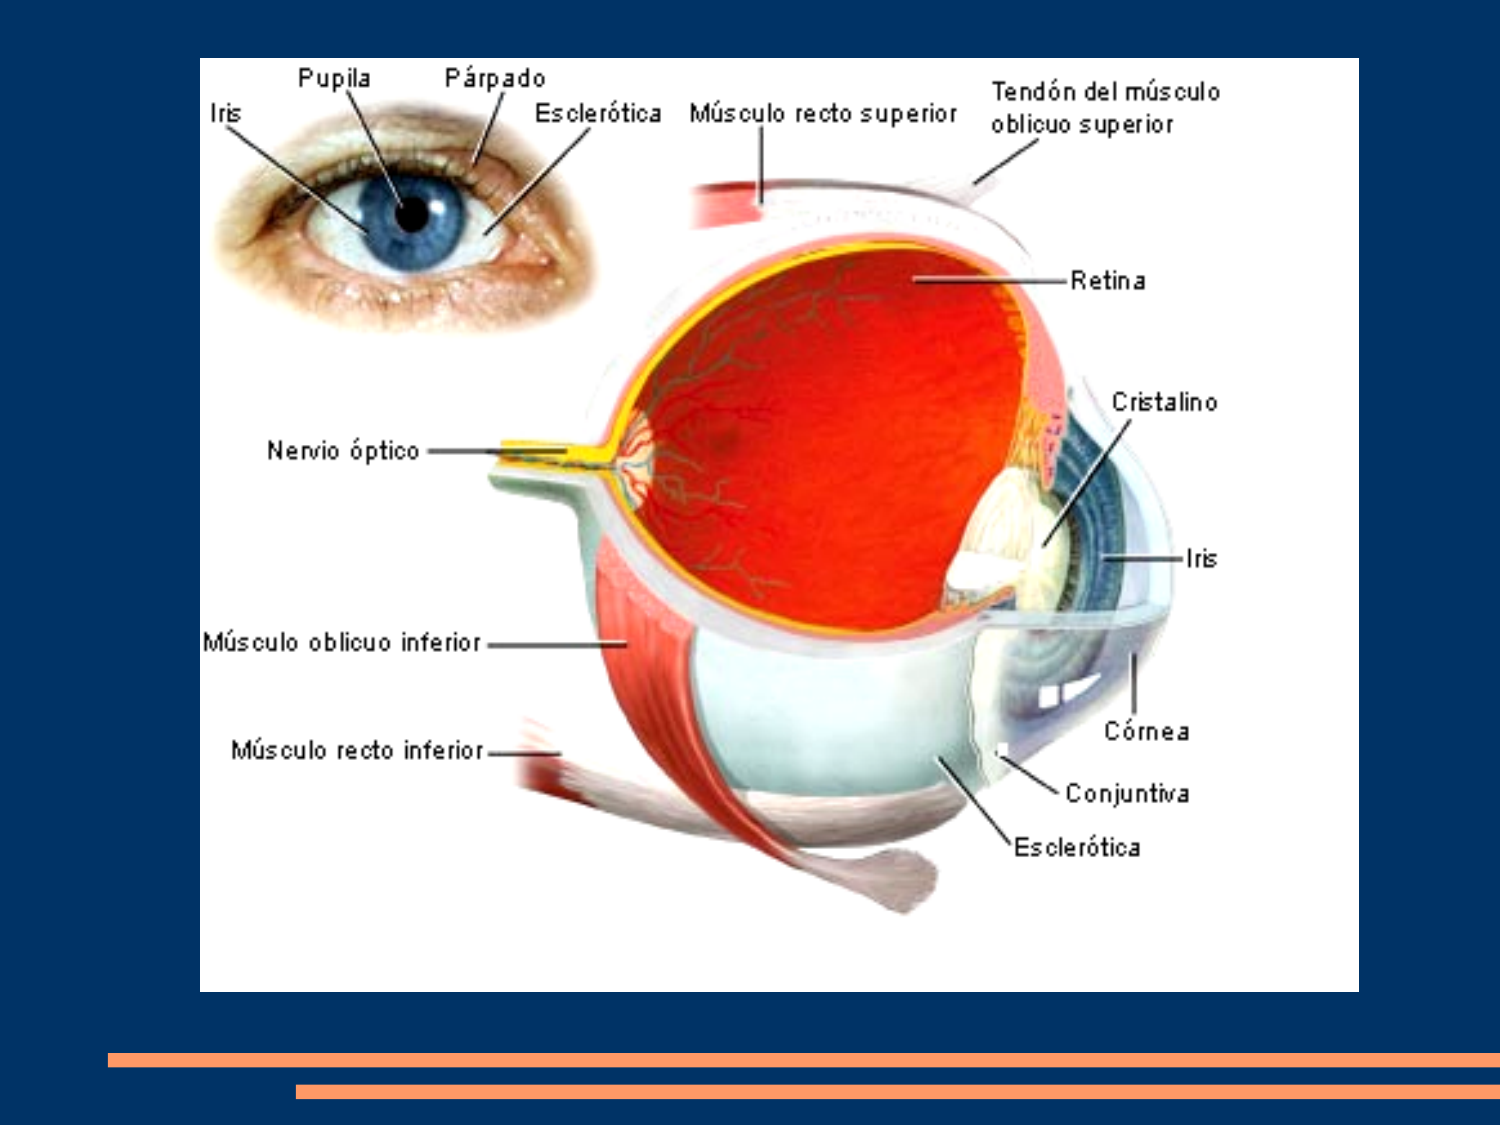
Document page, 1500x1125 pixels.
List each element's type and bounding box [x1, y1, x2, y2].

picture [200, 58, 1359, 992]
